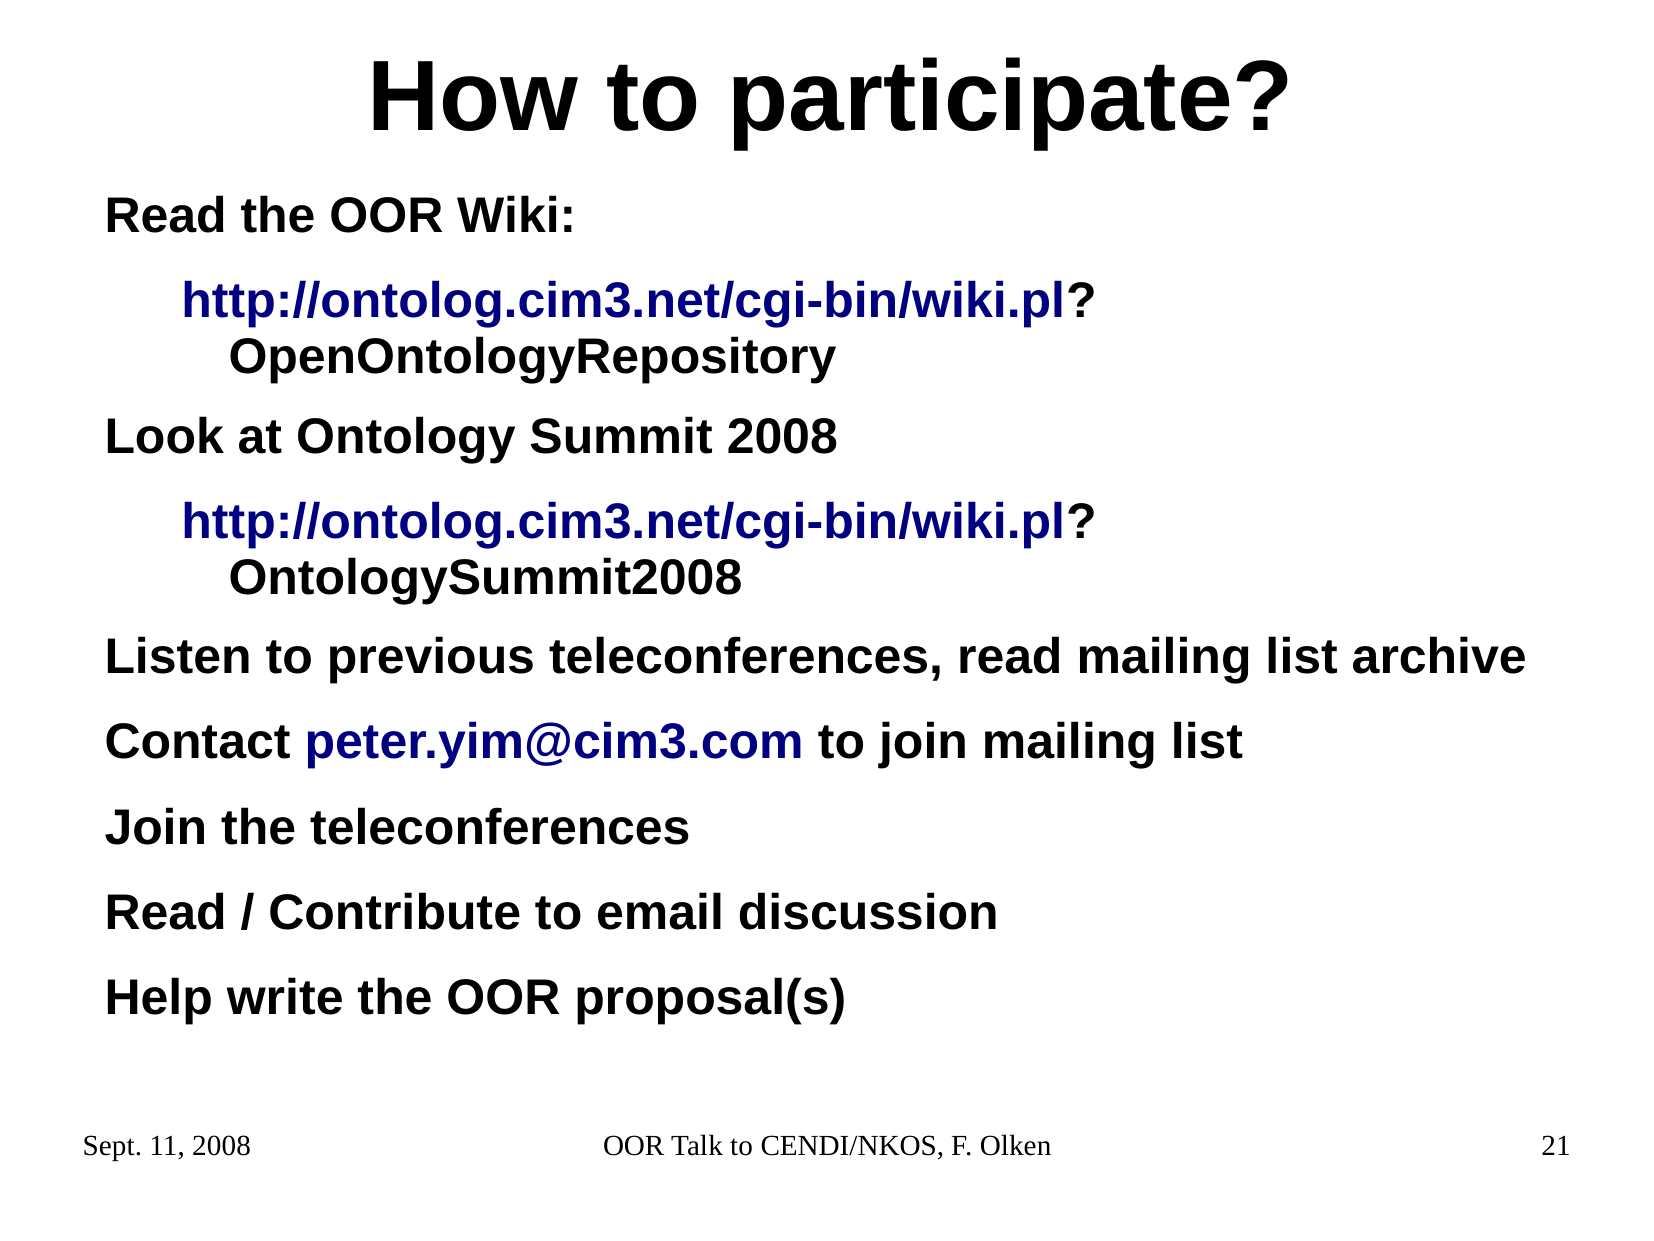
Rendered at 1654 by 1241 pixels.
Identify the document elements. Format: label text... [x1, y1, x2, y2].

list Read the OOR Wiki: http://ontolog.cim3.net/cgi-bin/wiki.pl?OpenOntologyRepository Look at Ontology Summit 2008 http://ontolog.cim3.net/cgi-bin/wiki.pl?OntologySummit2008 Listen to previous teleconferences, read mailing list archive Contact peter.yim@cim3.com to join mailing list Join the teleconferences Read / Contribute to email discussion Help write the OOR proposal(s) [86, 187, 1576, 1096]
title How to participate? [86, 0, 1576, 187]
